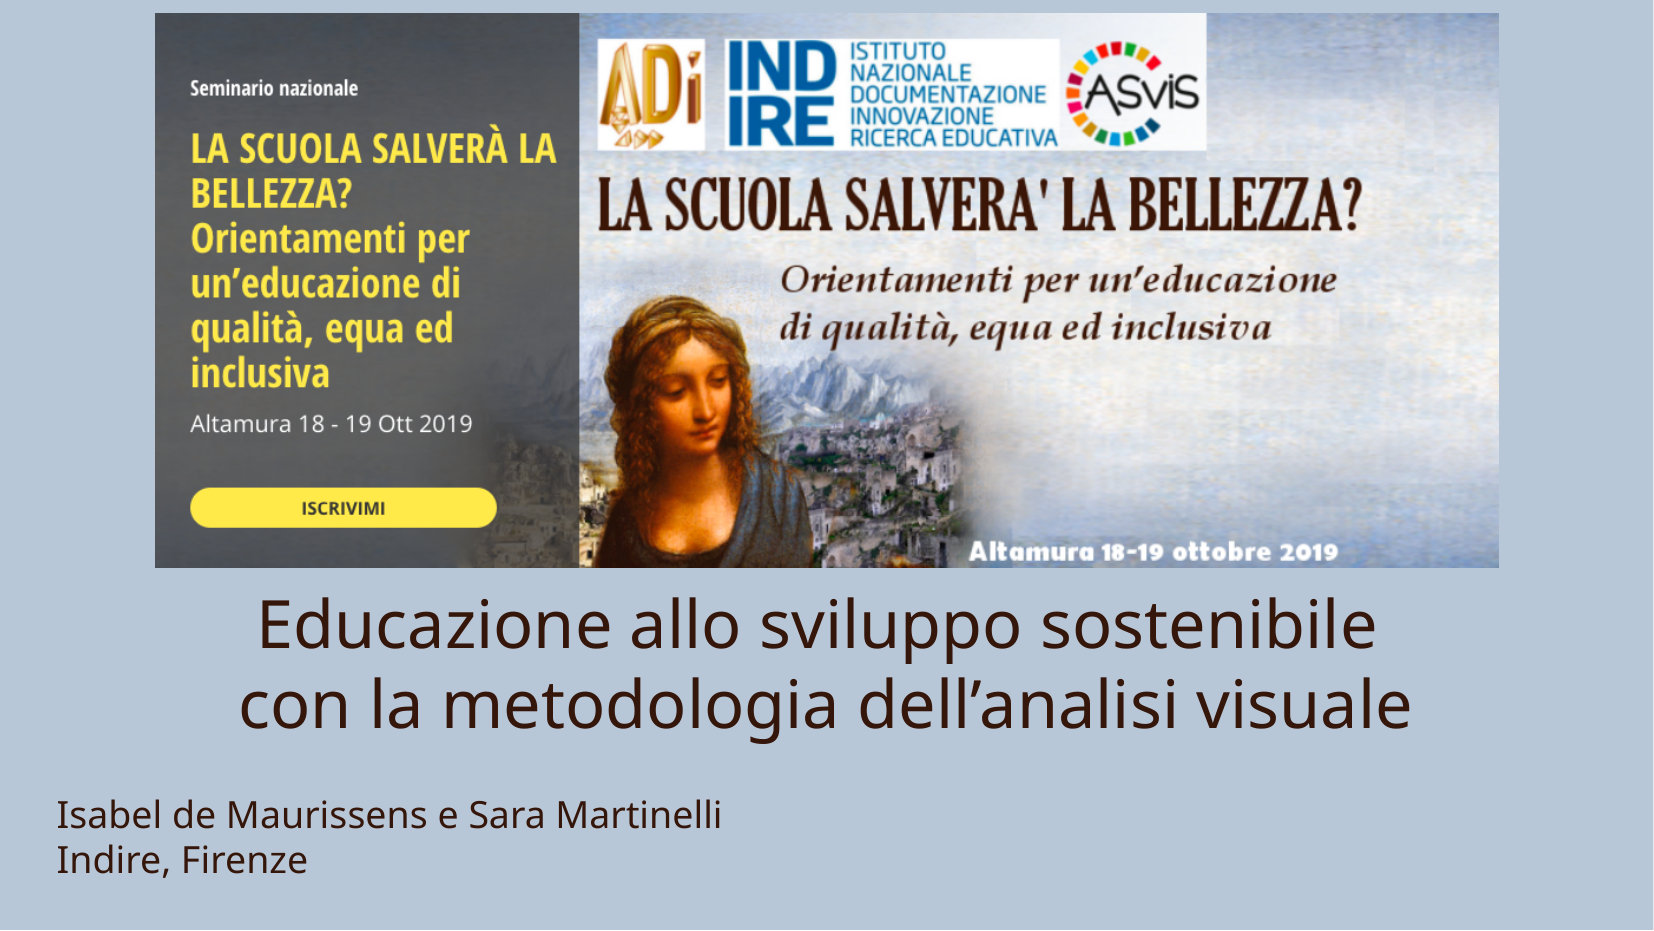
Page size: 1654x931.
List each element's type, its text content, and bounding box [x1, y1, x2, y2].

text_box Isabel de Maurissens e Sara Martinelli Indire, Firenze [41, 776, 1029, 889]
picture [155, 13, 1499, 568]
text_box Educazione allo sviluppo sostenibile con la metodologia dell’analisi visuale [223, 568, 1431, 750]
